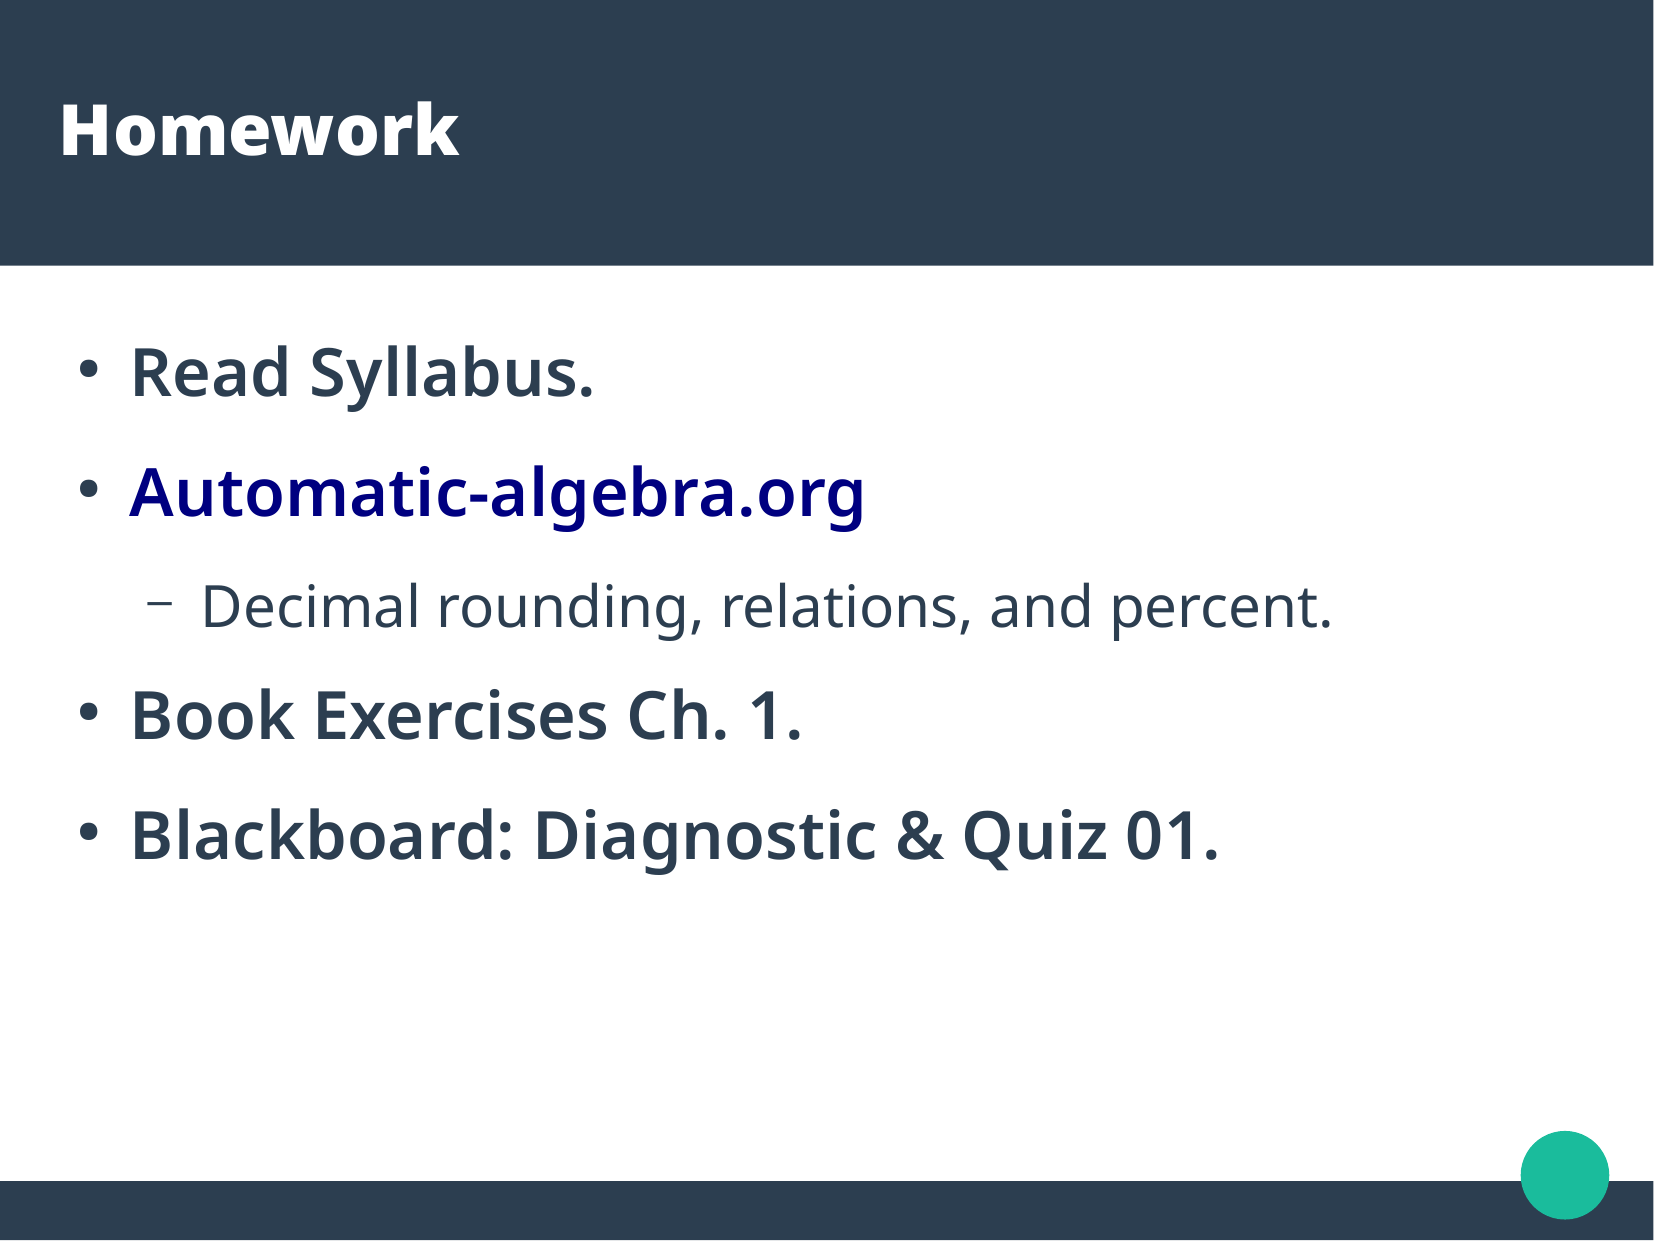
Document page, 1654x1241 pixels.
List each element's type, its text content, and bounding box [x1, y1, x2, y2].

list Read Syllabus. Automatic-algebra.org Decimal rounding, relations, and percent. Book Exercises Ch. 1. Blackboard: Diagnostic & Quiz 01. [59, 324, 1595, 1152]
title Homework [59, 49, 1595, 207]
